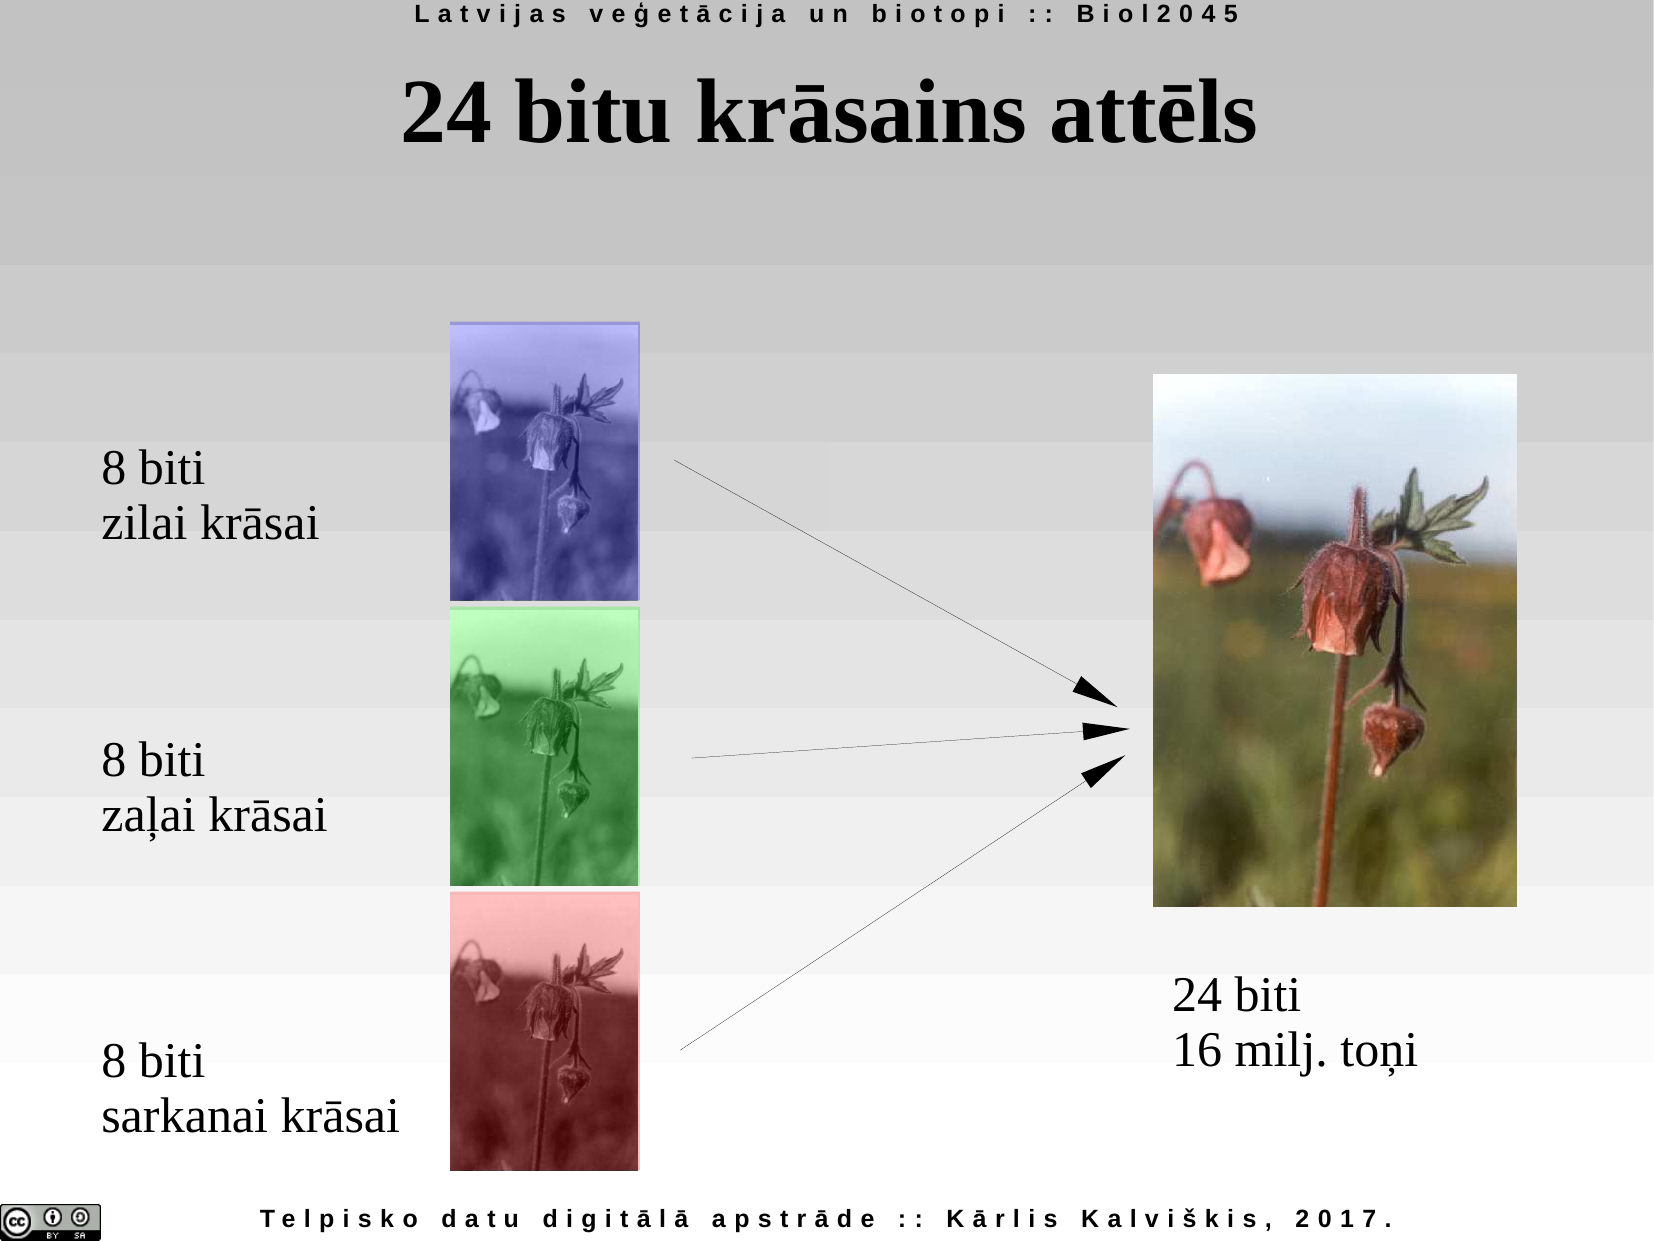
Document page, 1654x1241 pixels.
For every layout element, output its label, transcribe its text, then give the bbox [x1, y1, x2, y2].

text_box [450, 891, 640, 1171]
text_box 8 biti zaļai krāsai [101, 732, 329, 843]
text_box [450, 606, 640, 886]
text_box 8 biti zilai krāsai [101, 439, 321, 551]
text_box 8 biti sarkanai krāsai [101, 1033, 401, 1144]
text_box 24 biti 16 milj. toņi [1172, 966, 1419, 1078]
text_box [450, 321, 640, 601]
title 24 bitu krāsains attēls [34, 61, 1626, 296]
picture [0, 0, 1654, 1241]
